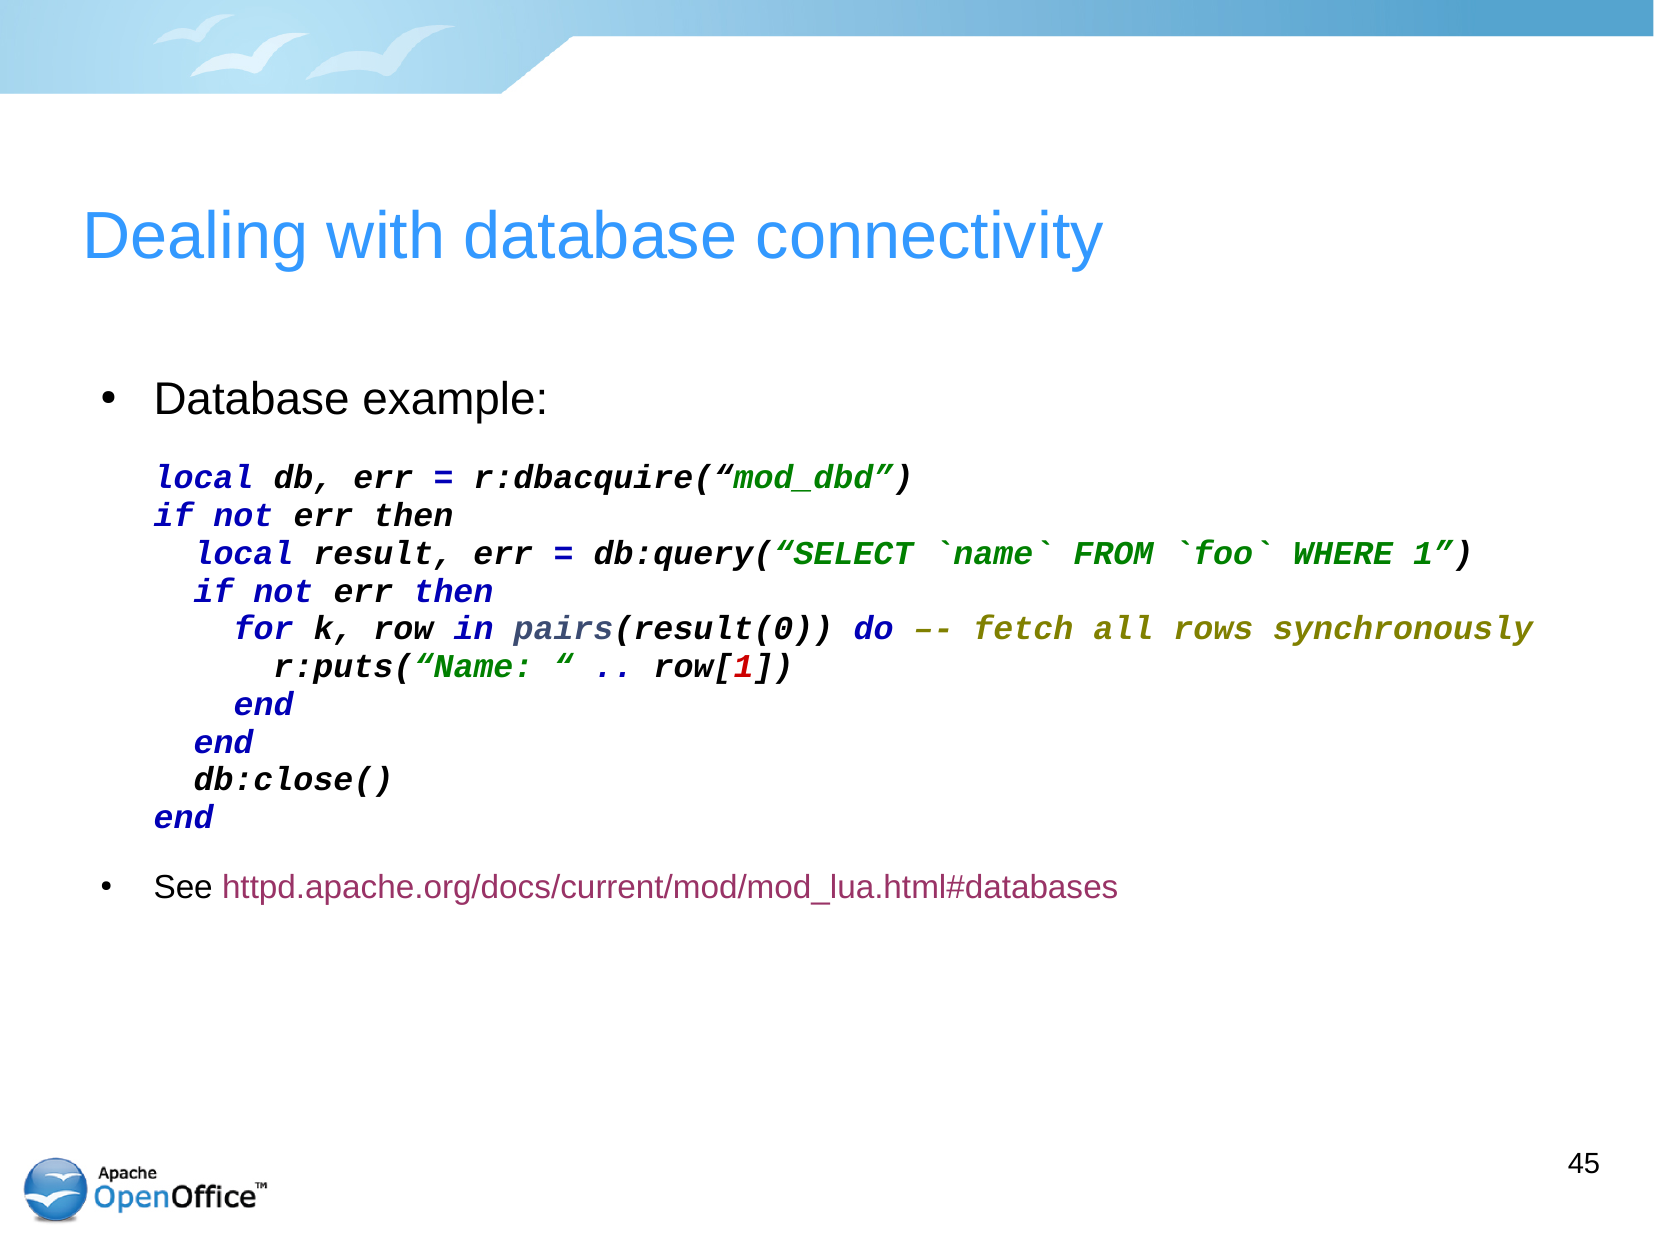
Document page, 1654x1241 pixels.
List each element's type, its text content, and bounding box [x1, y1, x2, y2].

title Dealing with database connectivity [82, 132, 1571, 340]
list Database example: local db, err = r:dbacquire(“mod_dbd”) if not err then local result, err = db:query(“SELECT `name` FROM `foo` WHERE 1”) if not err then for k, row in pairs(result(0)) do –- fetch all rows synchronously r:puts(“Name: “ .. row[1]) end end db:close() end See httpd.apache.org/docs/current/mod/mod_lua.html#databases [82, 372, 1571, 1093]
picture [0, 0, 1654, 1241]
